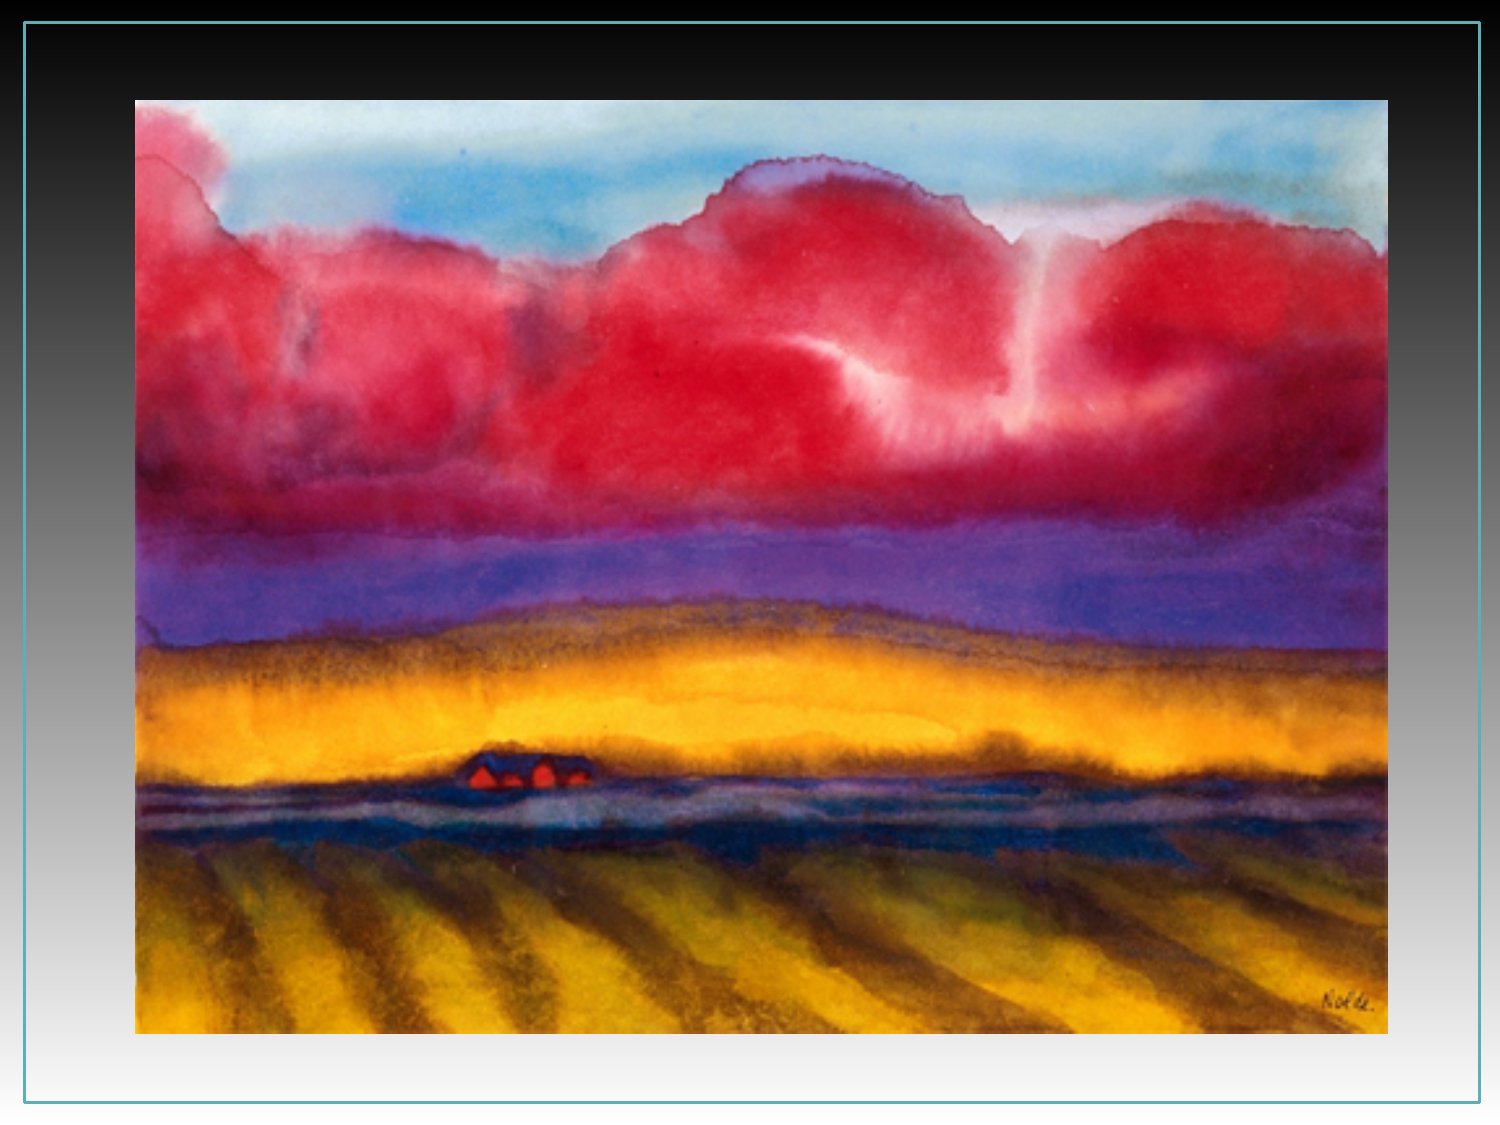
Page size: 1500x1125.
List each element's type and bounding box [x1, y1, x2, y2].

picture [135, 100, 1388, 1034]
